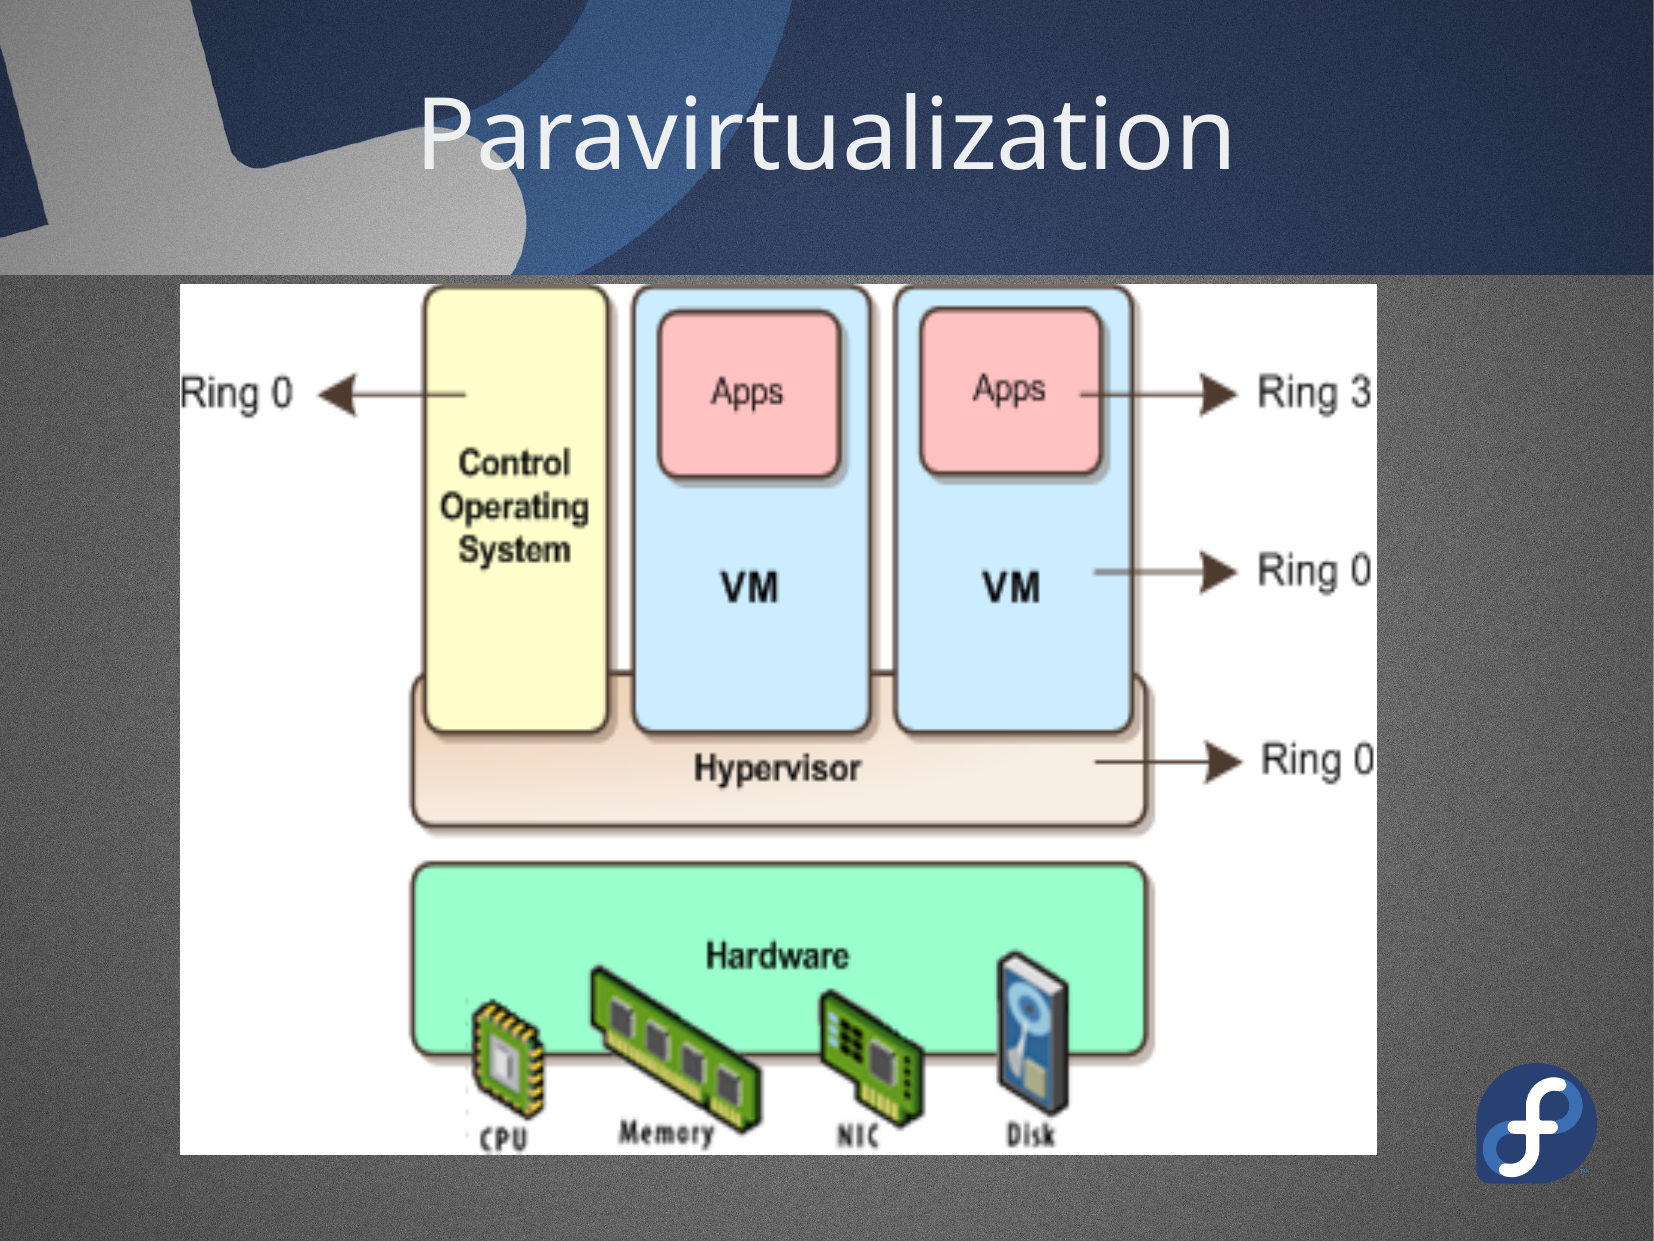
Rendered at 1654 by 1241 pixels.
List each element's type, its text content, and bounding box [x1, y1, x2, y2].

picture [0, 0, 1654, 1241]
text_box Paravirtualization [88, 29, 1565, 237]
